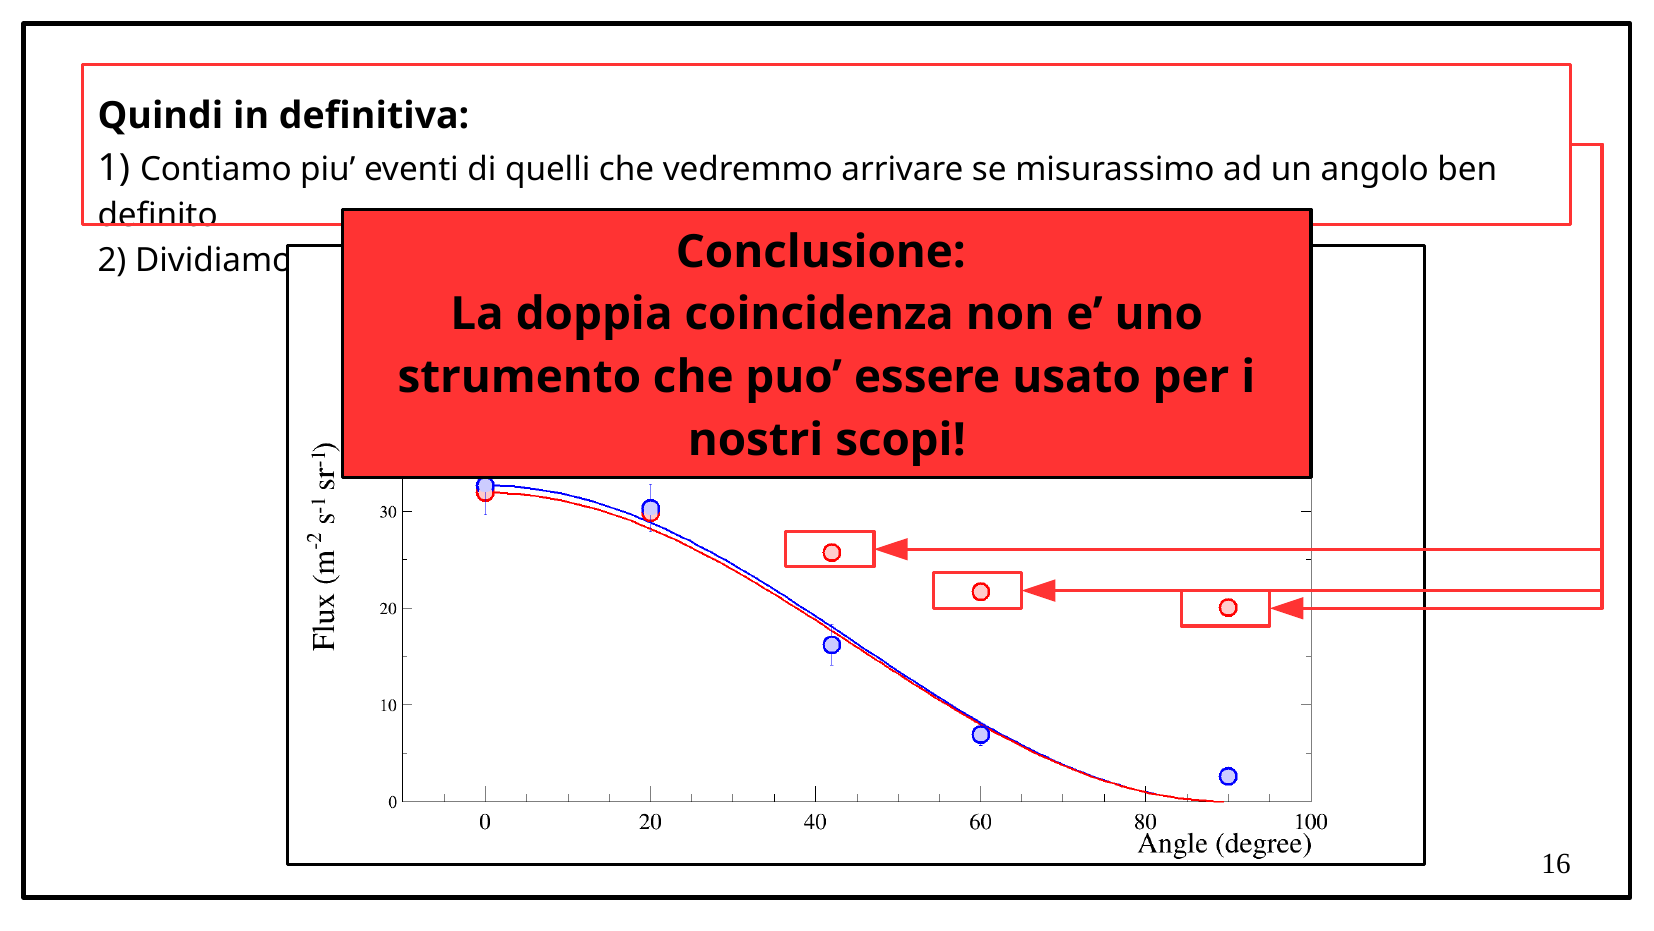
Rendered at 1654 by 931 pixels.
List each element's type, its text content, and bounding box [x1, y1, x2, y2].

text_box [1181, 592, 1270, 626]
text_box [933, 572, 1022, 609]
picture [1270, 592, 1424, 607]
text_box Conclusione: La doppia coincidenza non e’ uno strumento che puo’ essere usato per i nostri scopi! [342, 209, 1312, 434]
text_box Quindi in definitiva: 1) Contiamo piu’ eventi di quelli che vedremmo arrivare se misurassimo ad un angolo ben definito 2) Dividiamo per una accettanza troppo piccola [1313, 146, 1583, 321]
picture [289, 247, 1424, 863]
text_box Quindi in definitiva: 1) Contiamo piu’ eventi di quelli che vedremmo arrivare se misurassimo ad un angolo ben definito 2) Dividiamo per una accettanza troppo piccola [82, 5, 1583, 143]
text_box [785, 531, 875, 567]
text_box Quindi in definitiva: 1) Contiamo piu’ eventi di quelli che vedremmo arrivare se misurassimo ad un angolo ben definito 2) Dividiamo per una accettanza troppo piccola [82, 225, 341, 321]
text_box [82, 64, 1571, 225]
